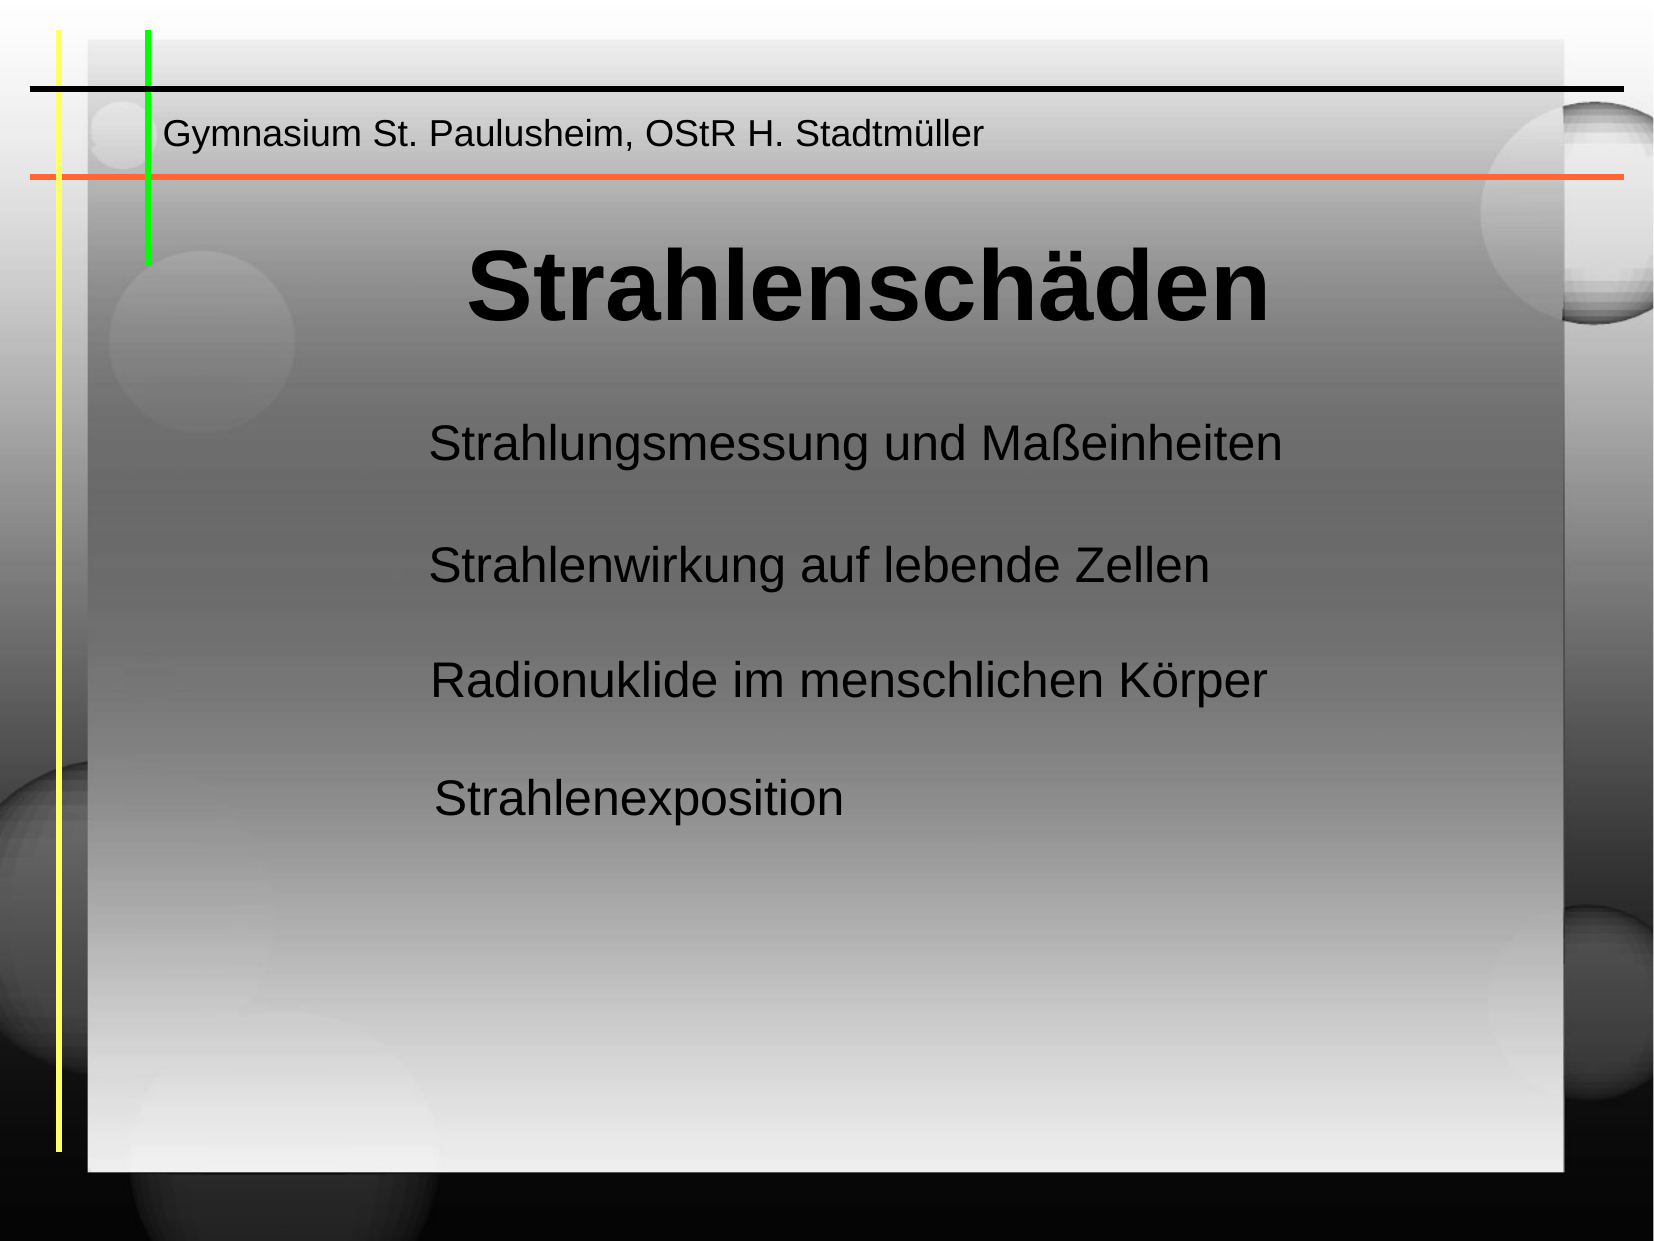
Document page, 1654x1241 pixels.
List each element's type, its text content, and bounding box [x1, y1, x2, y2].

picture [0, 0, 1654, 1241]
text_box Strahlenschäden [452, 222, 1298, 357]
text_box Radionuklide im menschlichen Körper [415, 645, 1322, 716]
text_box Gymnasium St. Paulusheim, OStR H. Stadtmüller [147, 105, 1006, 163]
text_box Strahlungsmessung und Maßeinheiten [413, 408, 1301, 479]
text_box Strahlenwirkung auf lebende Zellen [413, 529, 1240, 600]
text_box Strahlenexposition [419, 762, 852, 834]
